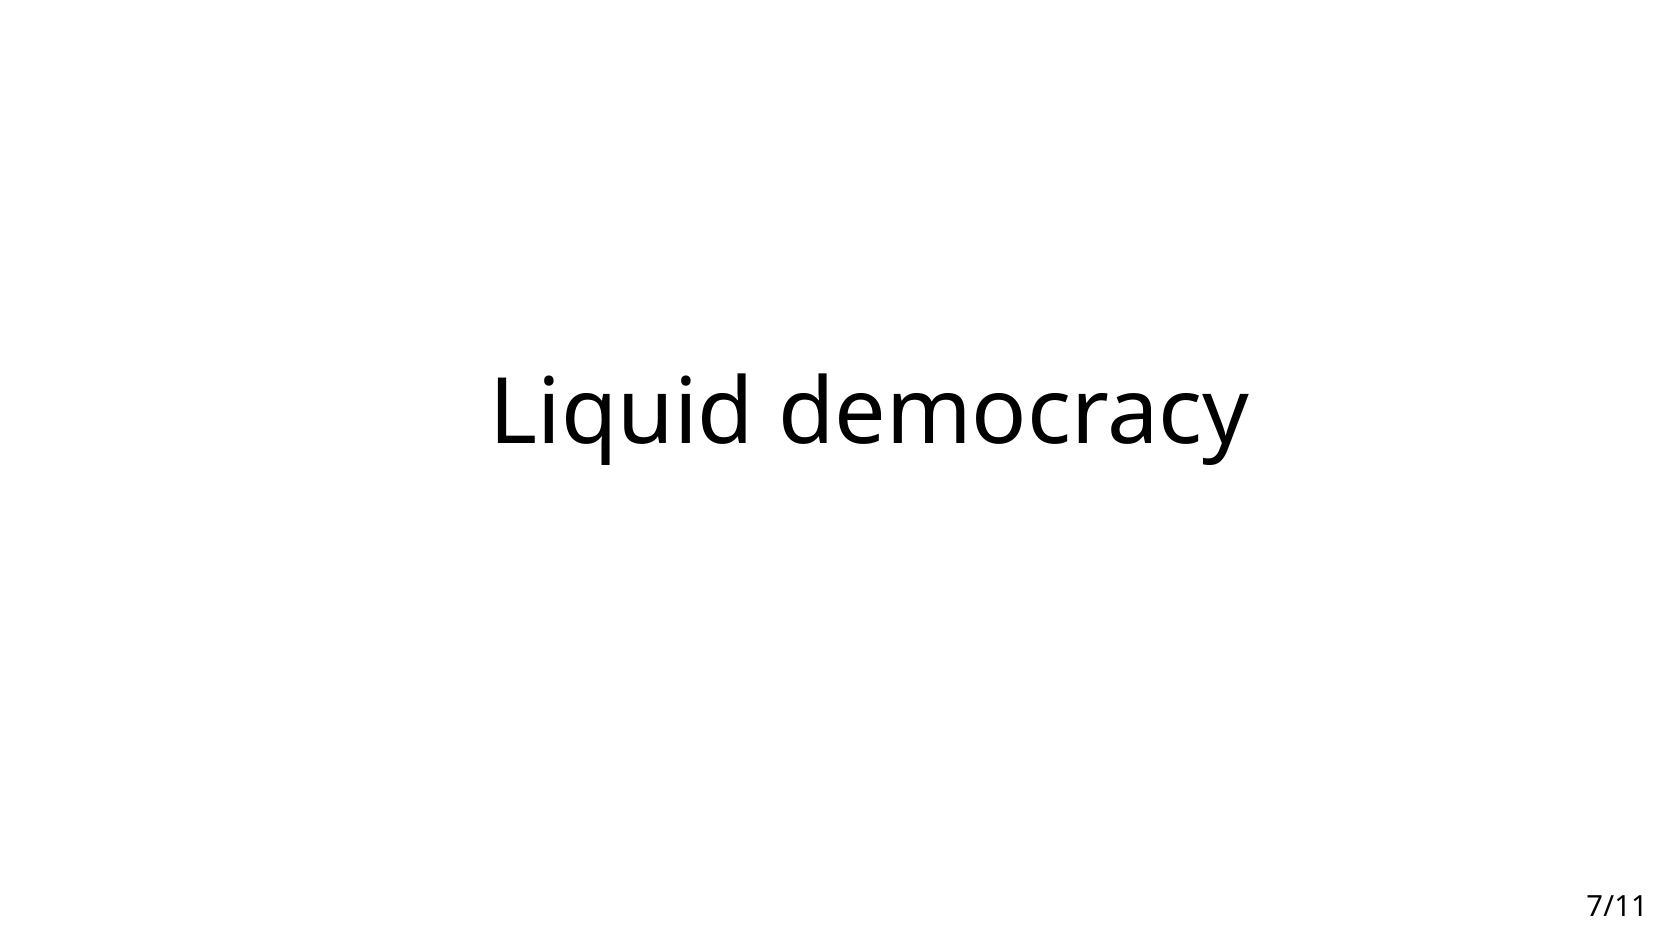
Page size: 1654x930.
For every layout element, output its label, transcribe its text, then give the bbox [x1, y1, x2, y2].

title Liquid democracy [179, 330, 1561, 486]
